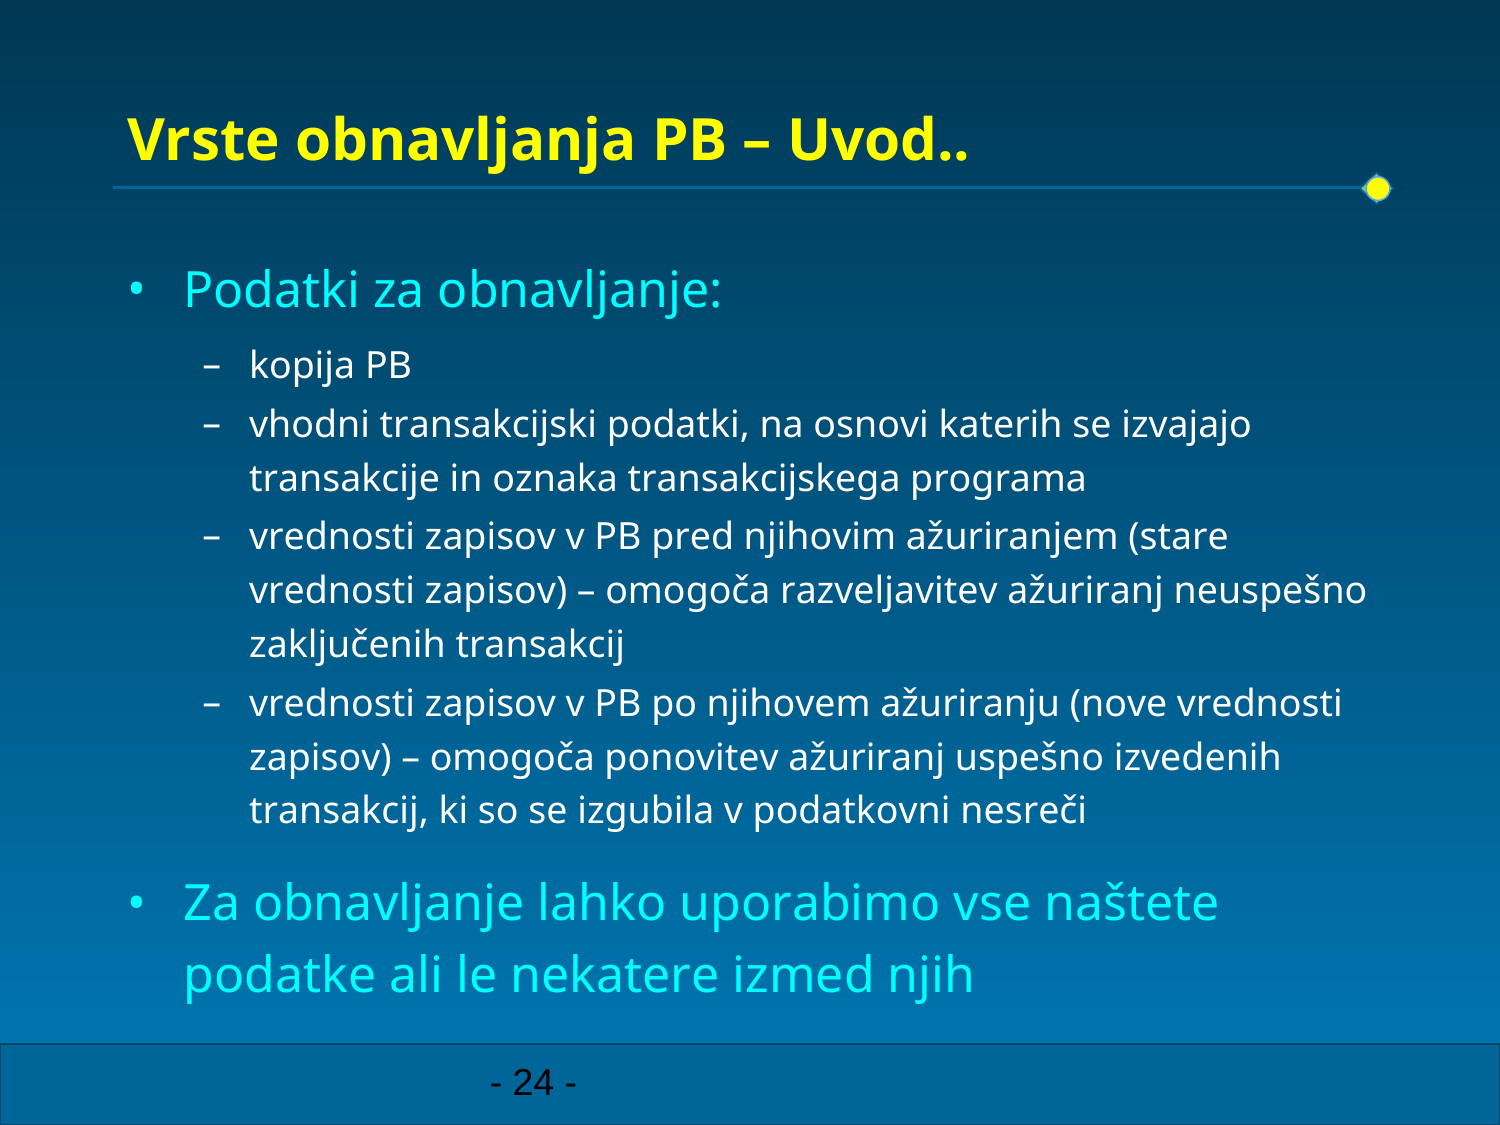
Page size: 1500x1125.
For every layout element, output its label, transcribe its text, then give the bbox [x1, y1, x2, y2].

list Podatki za obnavljanje: kopija PB vhodni transakcijski podatki, na osnovi katerih se izvajajo transakcije in oznaka transakcijskega programa vrednosti zapisov v PB pred njihovim ažuriranjem (stare vrednosti zapisov) – omogoča razveljavitev ažuriranj neuspešno zaključenih transakcij vrednosti zapisov v PB po njihovem ažuriranju (nove vrednosti zapisov) – omogoča ponovitev ažuriranj uspešno izvedenih transakcij, ki so se izgubila v podatkovni nesreči Za obnavljanje lahko uporabimo vse naštete podatke ali le nekatere izmed njih [112, 237, 1388, 963]
title Vrste obnavljanja PB – Uvod.. [112, 94, 1388, 181]
